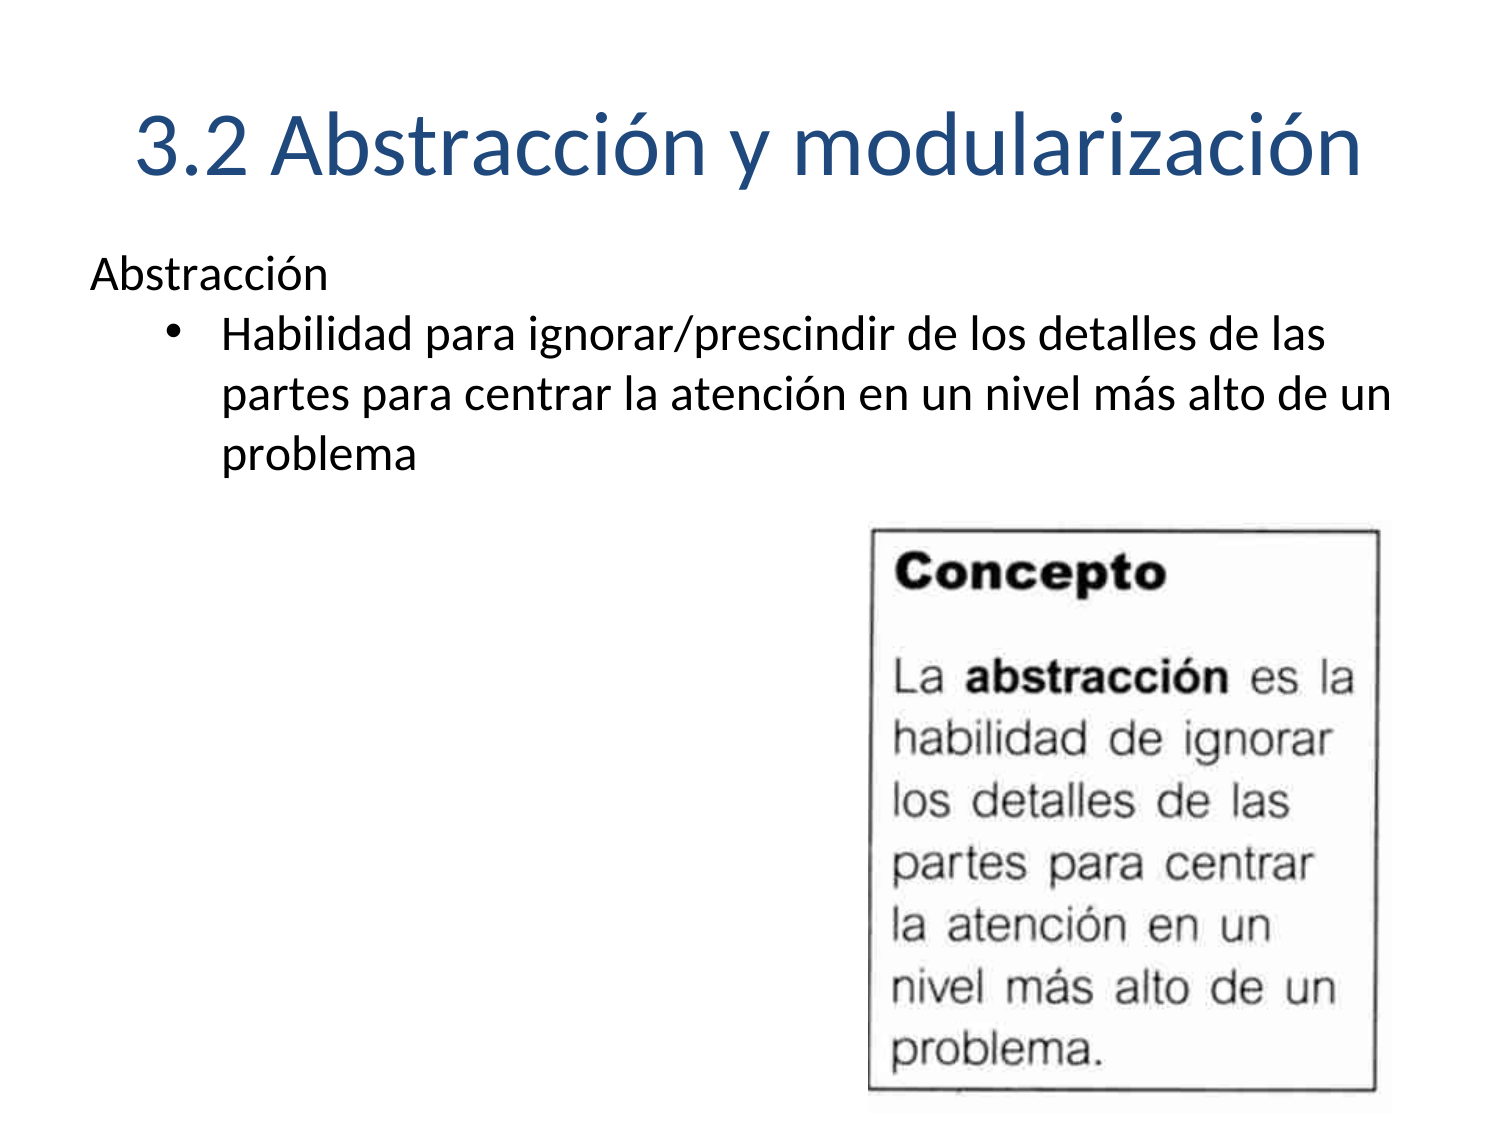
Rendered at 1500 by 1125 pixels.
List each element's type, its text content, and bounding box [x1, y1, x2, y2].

title 3.2 Abstracción y modularización [75, 45, 1426, 232]
picture [868, 520, 1392, 1114]
text_box Abstracción Habilidad para ignorar/prescindir de los detalles de las partes para centrar la atención en un nivel más alto de un problema [75, 232, 1426, 488]
